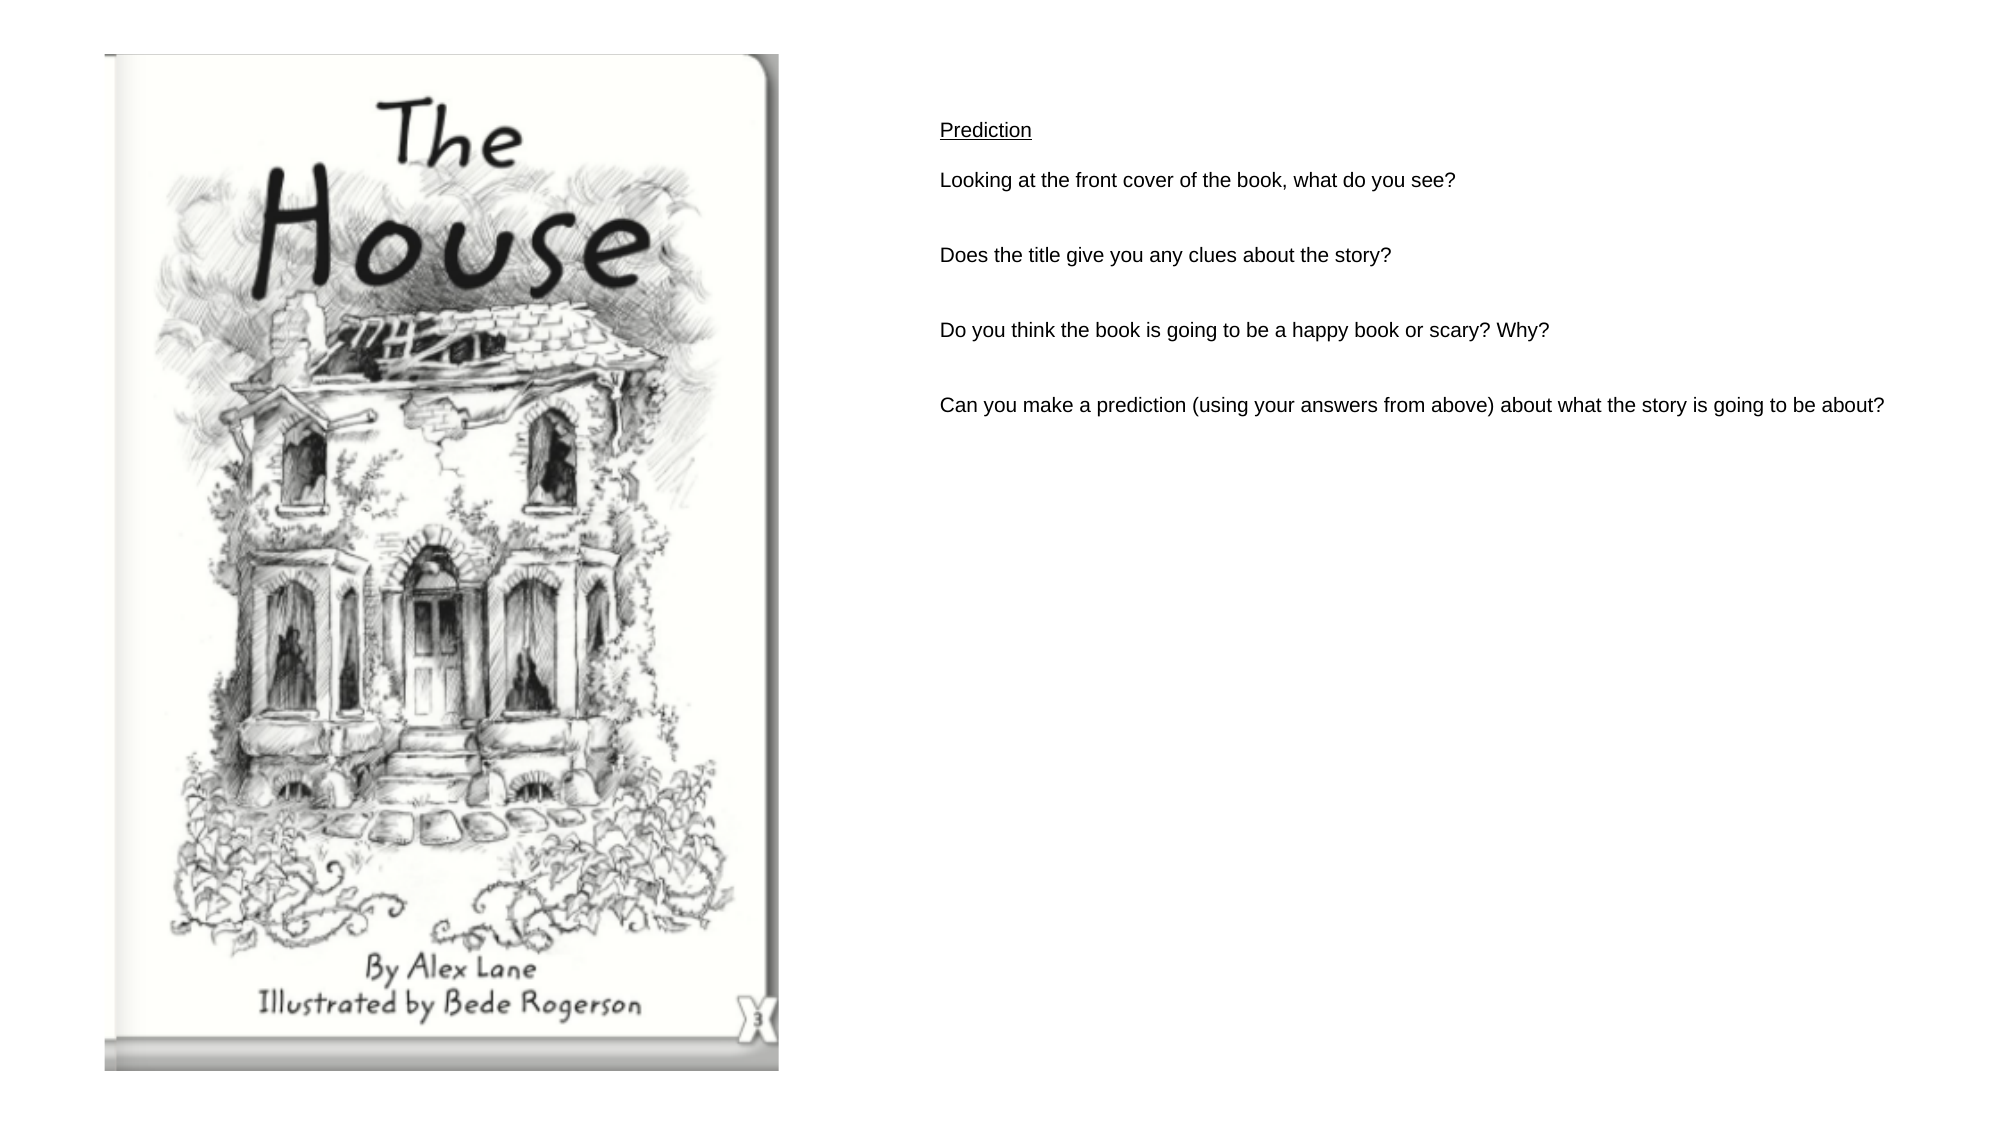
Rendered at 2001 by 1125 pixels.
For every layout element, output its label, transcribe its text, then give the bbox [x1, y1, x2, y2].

picture [104, 54, 779, 1071]
text_box Prediction Looking at the front cover of the book, what do you see? Does the title give you any clues about the story? Do you think the book is going to be a happy book or scary? Why? Can you make a prediction (using your answers from above) about what the story is going to be about? [924, 109, 1961, 428]
